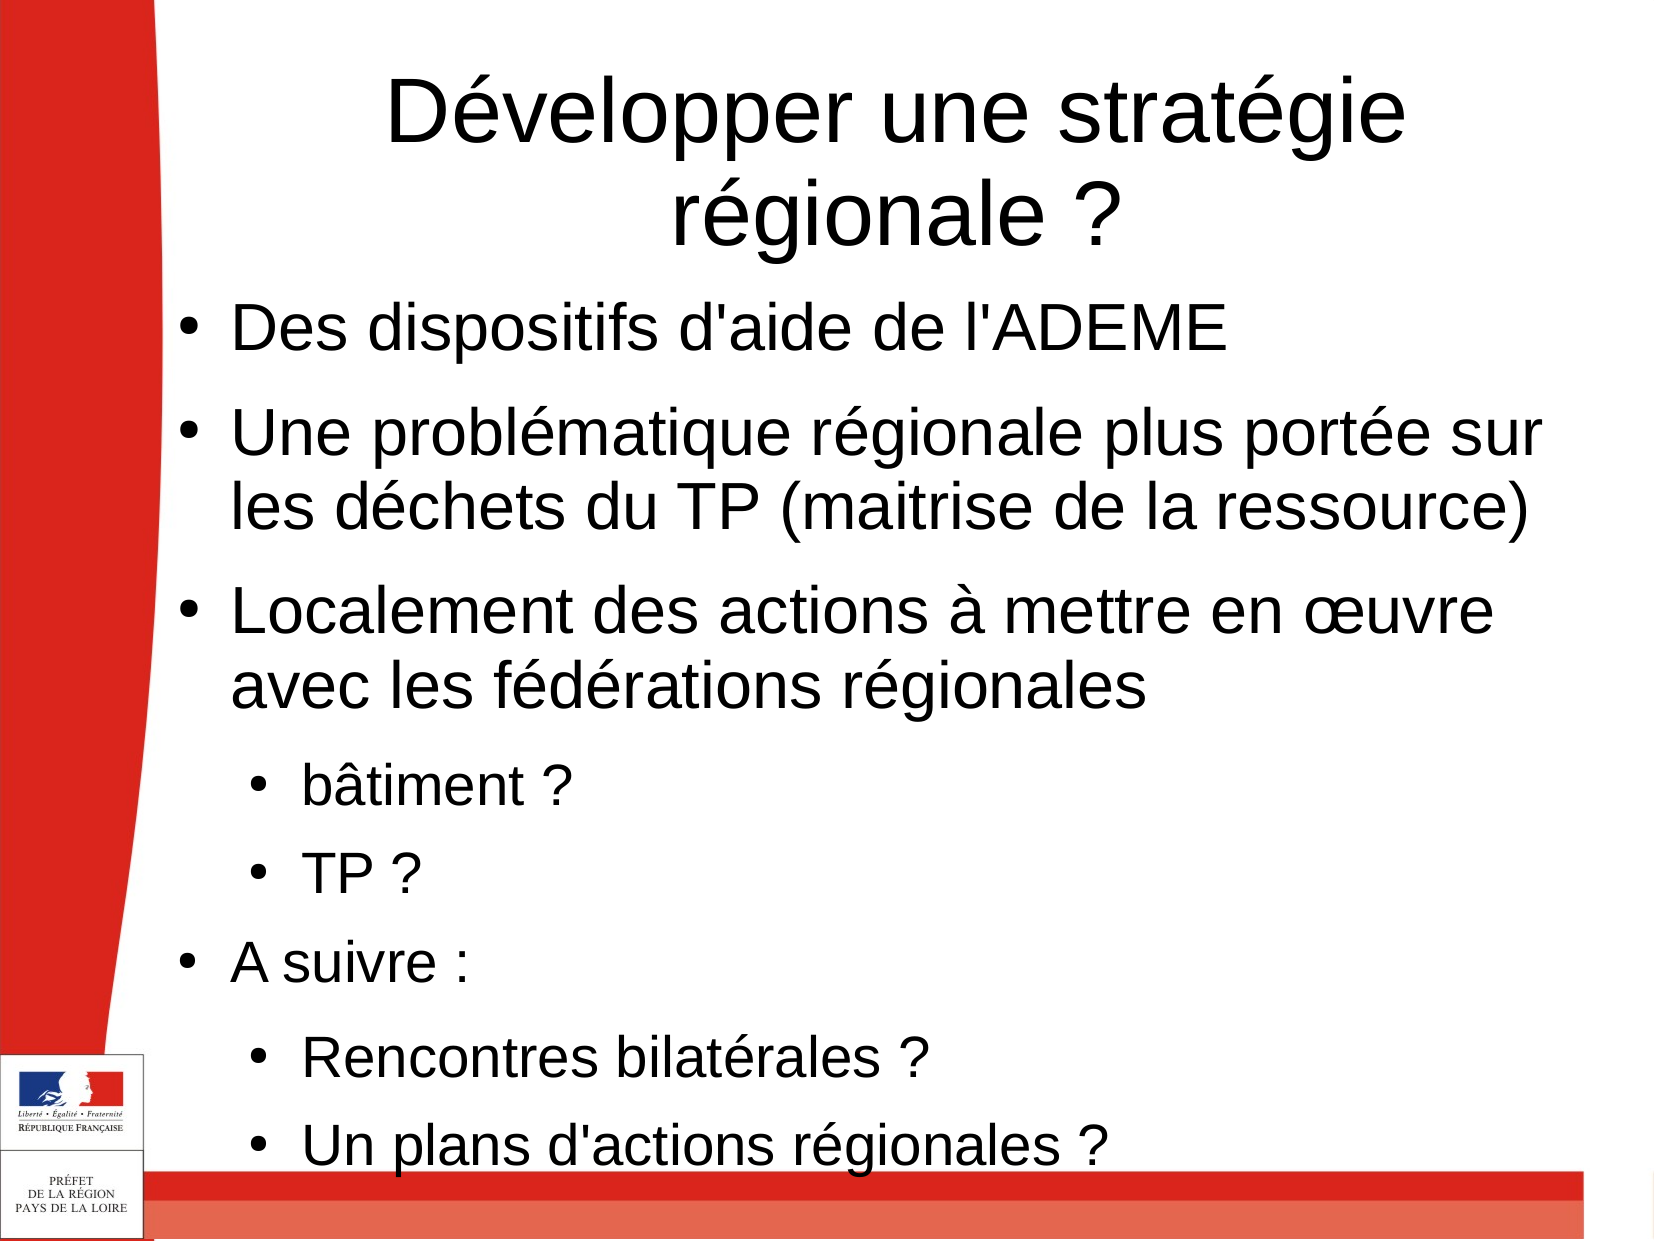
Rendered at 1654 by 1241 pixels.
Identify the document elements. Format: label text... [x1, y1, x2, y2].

picture [0, 0, 1654, 1241]
title Développer une stratégie régionale ? [153, 58, 1642, 266]
list Des dispositifs d'aide de l'ADEME Une problématique régionale plus portée sur les déchets du TP (maitrise de la ressource) Localement des actions à mettre en œuvre avec les fédérations régionales bâtiment ? TP ? A suivre : Rencontres bilatérales ? Un plans d'actions régionales ? [159, 290, 1648, 1241]
